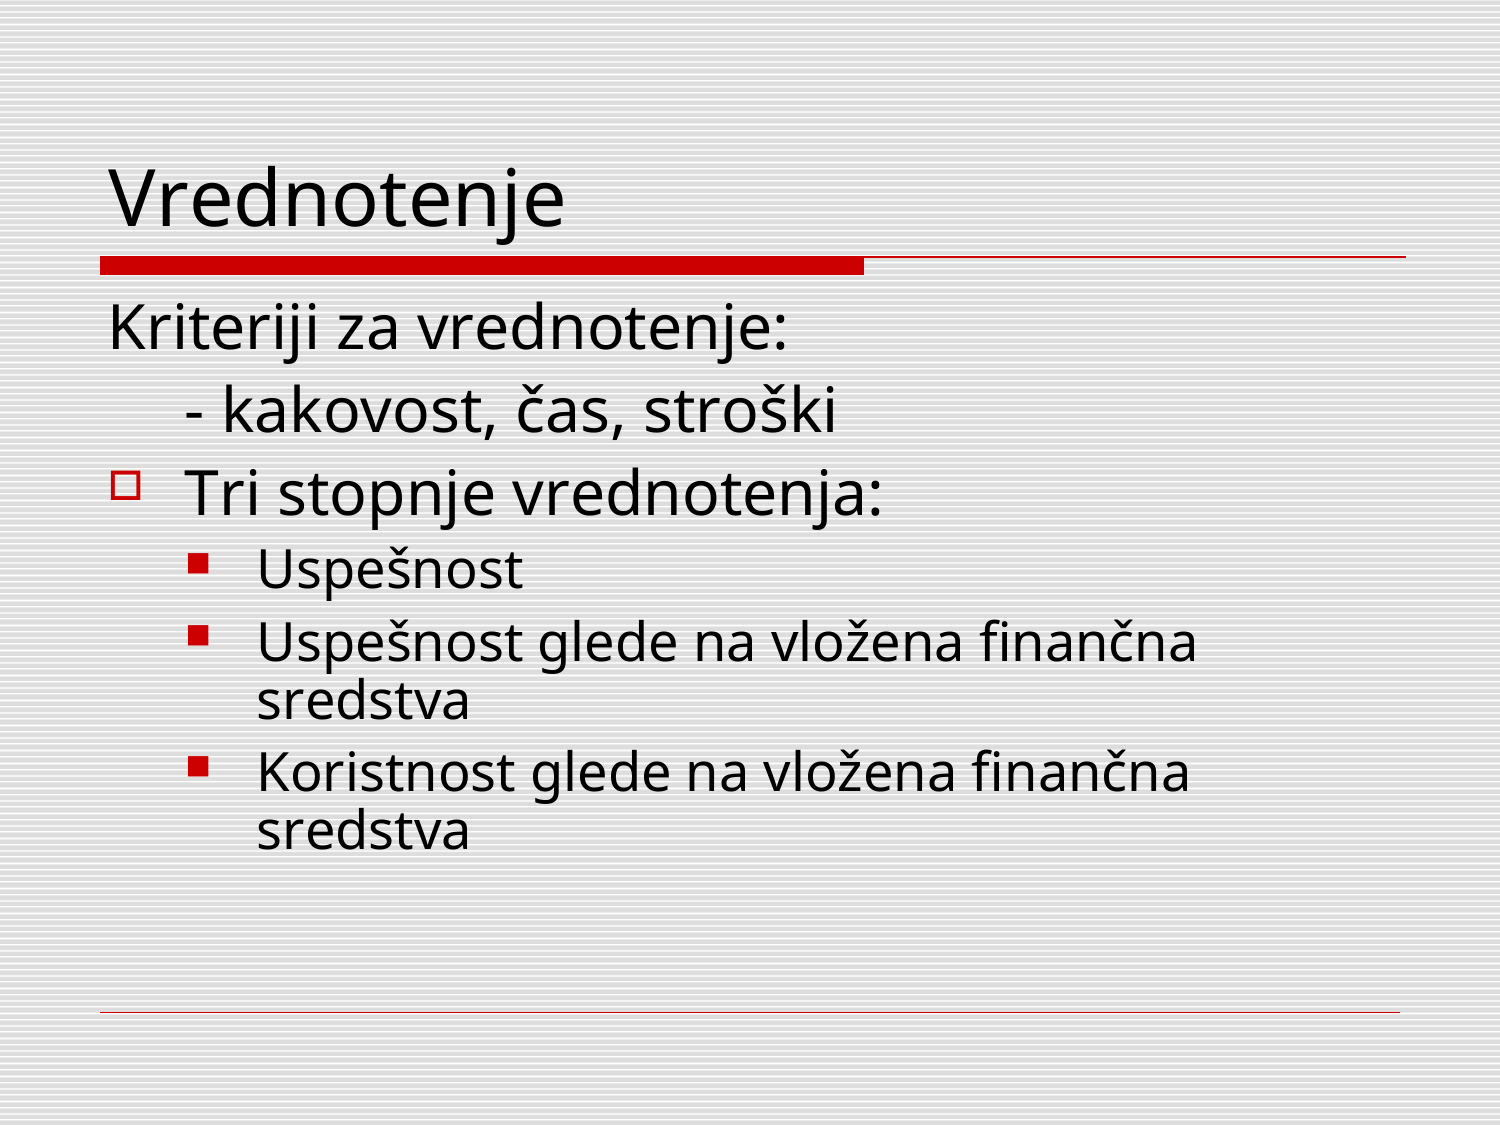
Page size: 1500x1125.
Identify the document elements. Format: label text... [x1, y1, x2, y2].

picture [0, 0, 1500, 1125]
list Kriteriji za vrednotenje: - kakovost, čas, stroški Tri stopnje vrednotenja: Uspešnost Uspešnost glede na vložena finančna sredstva Koristnost glede na vložena finančna sredstva [92, 287, 1406, 988]
title Vrednotenje [94, 49, 1407, 250]
